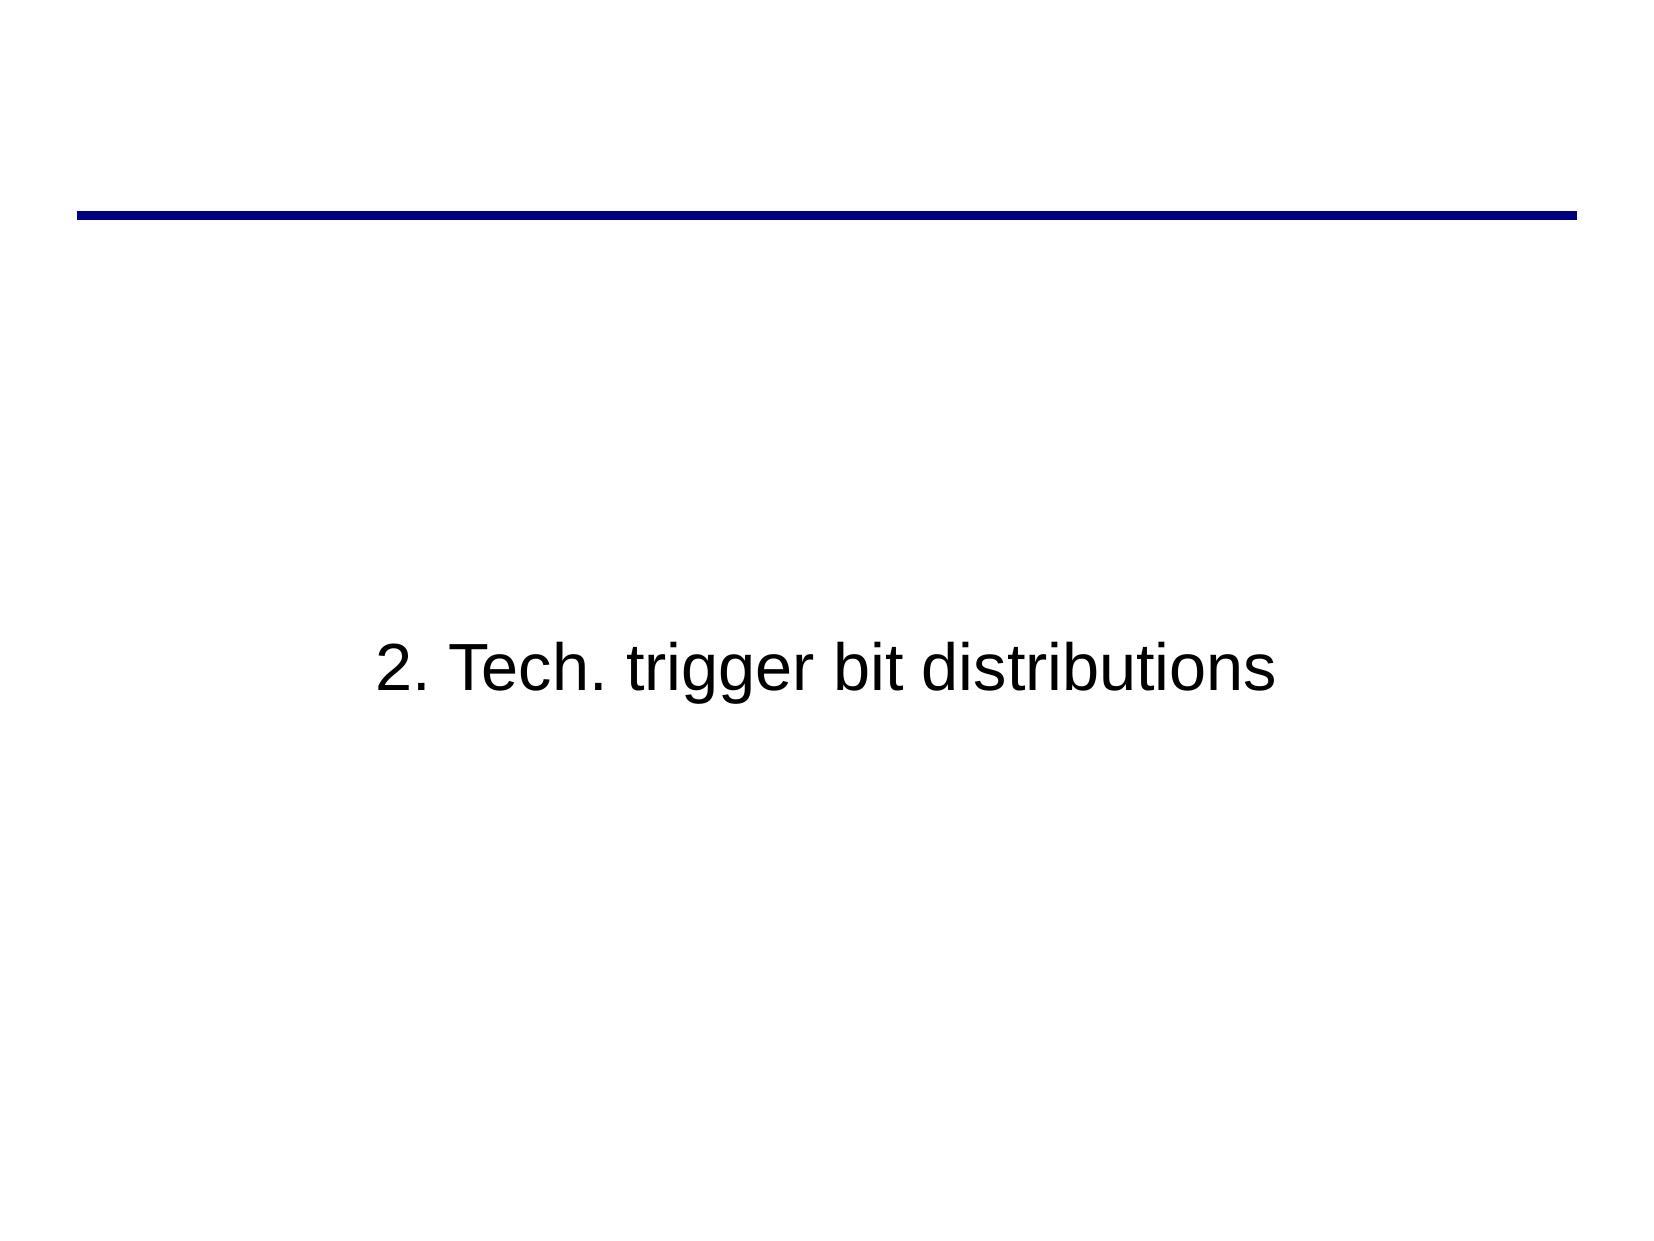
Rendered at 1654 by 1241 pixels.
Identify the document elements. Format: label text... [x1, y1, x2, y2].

subtitle 2. Tech. trigger bit distributions [82, 232, 1571, 1102]
